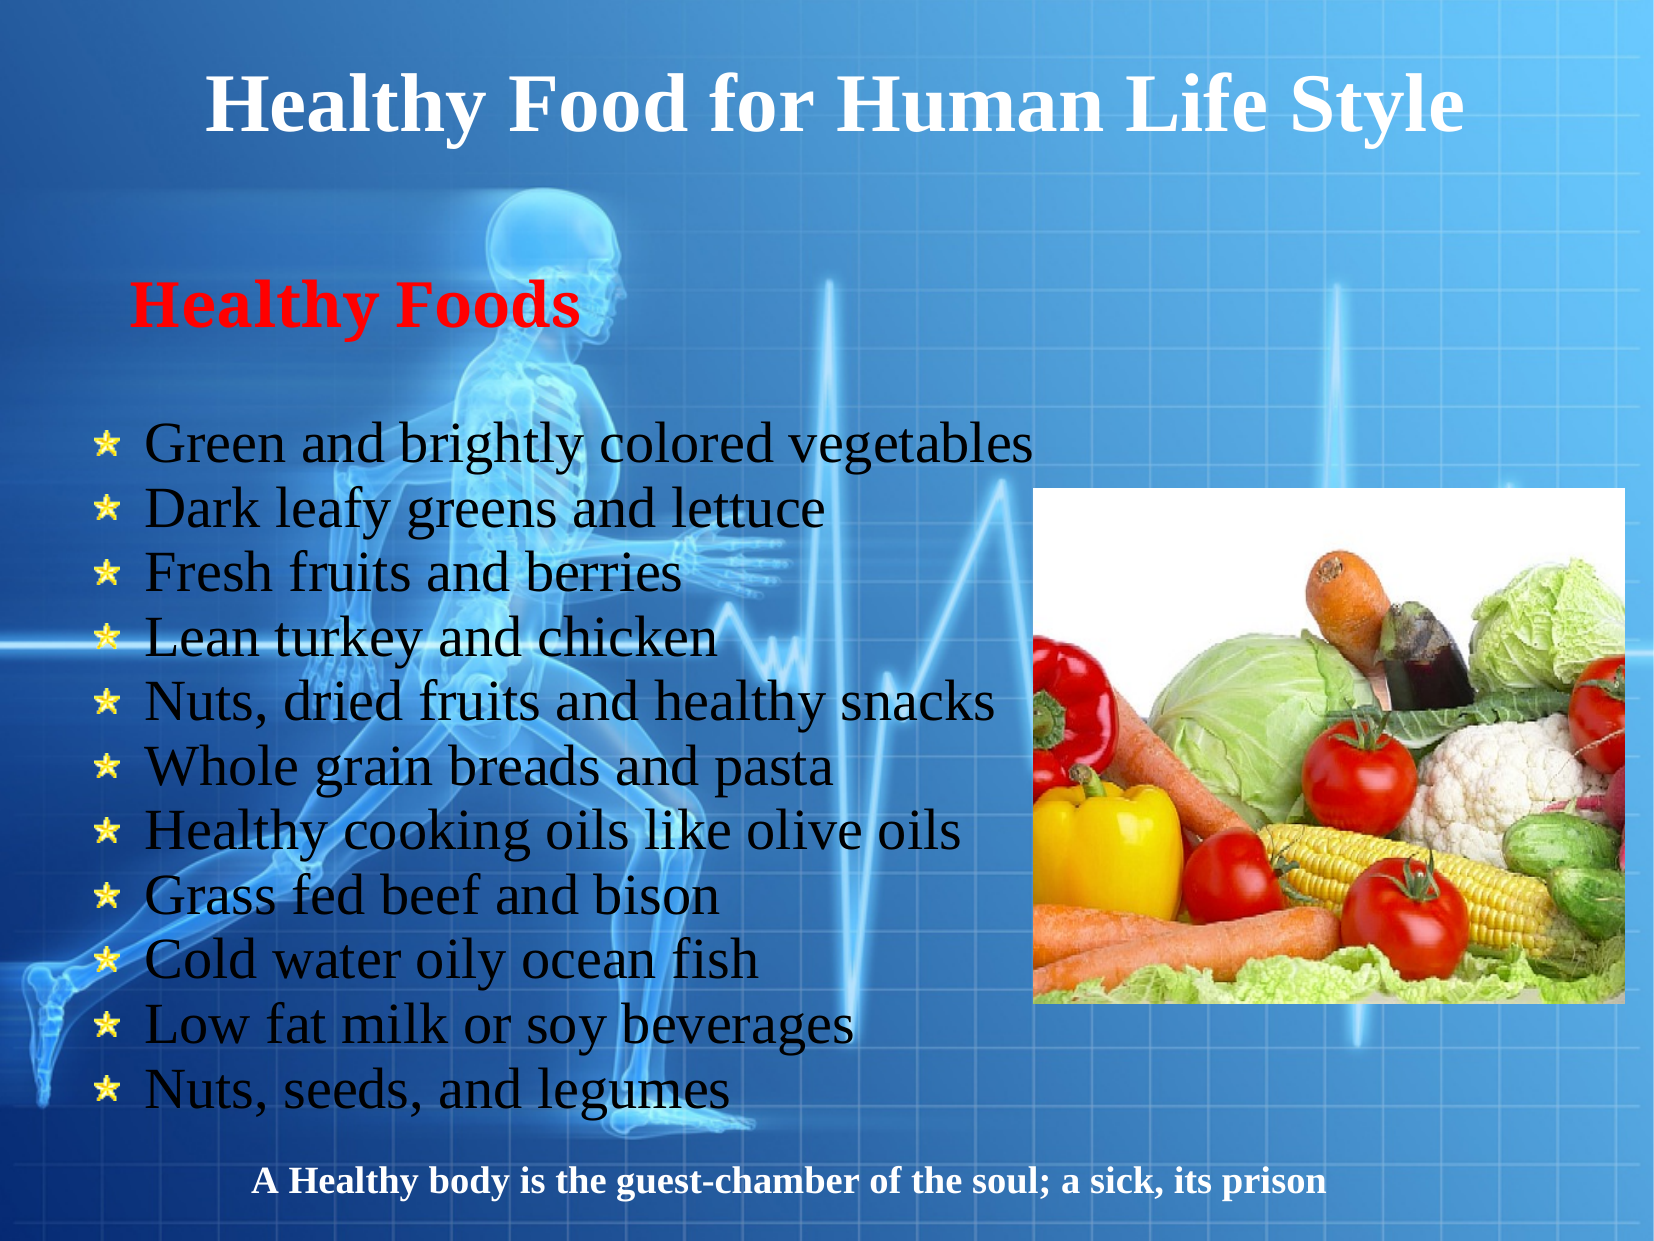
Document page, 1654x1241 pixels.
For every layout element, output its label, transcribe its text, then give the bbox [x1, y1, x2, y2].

picture [0, 0, 1654, 1241]
title Healthy Food for Human Life Style [76, 0, 1565, 208]
text_box A Healthy body is the guest-chamber of the soul; a sick, its prison [236, 1151, 1477, 1209]
subtitle Healthy Foods Green and brightly colored vegetables Dark leafy greens and lettuce Fresh fruits and berries Lean turkey and chicken Nuts, dried fruits and healthy snacks Whole grain breads and pasta Healthy cooking oils like olive oils Grass fed beef and bison Cold water oily ocean fish Low fat milk or soy beverages Nuts, seeds, and legumes [59, 262, 1548, 1119]
